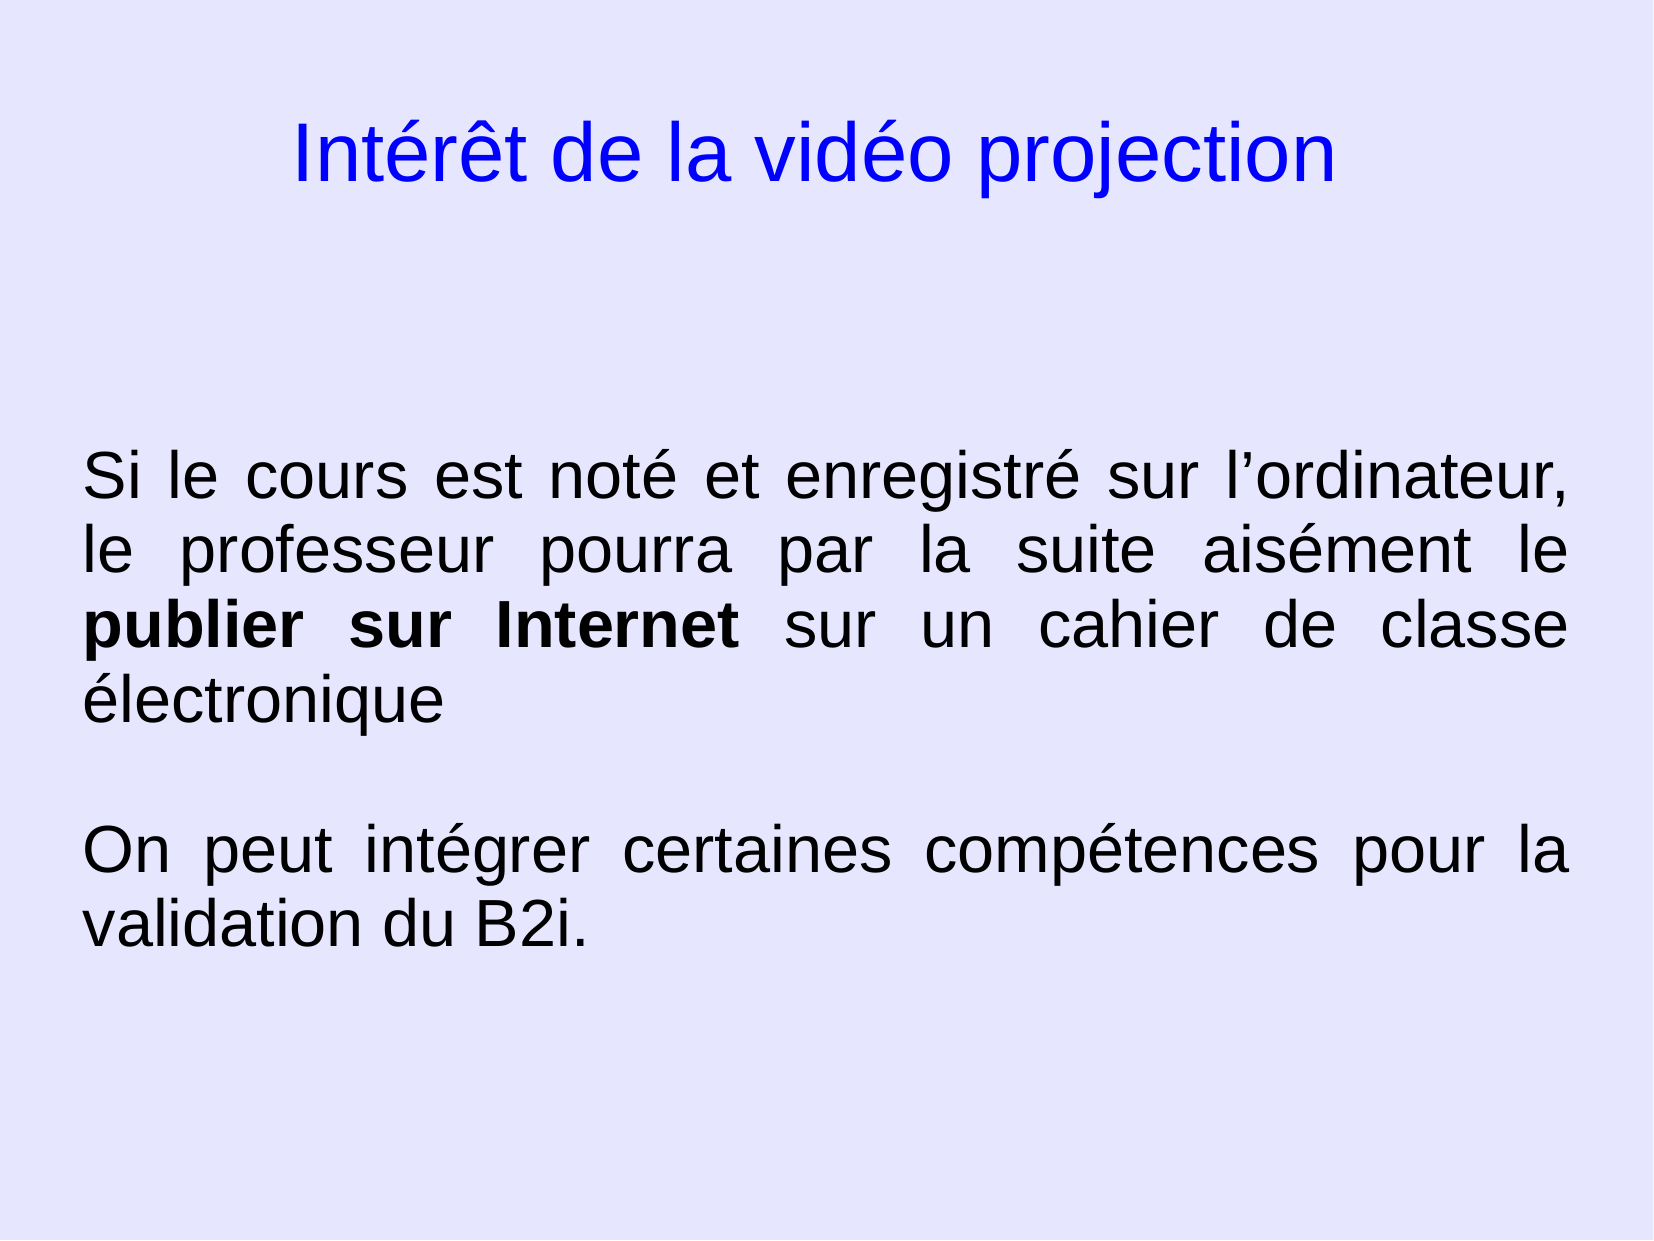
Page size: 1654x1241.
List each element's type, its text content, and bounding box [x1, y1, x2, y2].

title Intérêt de la vidéo projection [82, 56, 1571, 250]
subtitle Si le cours est noté et enregistré sur l’ordinateur, le professeur pourra par la suite aisément le publier sur Internet sur un cahier de classe électronique On peut intégrer certaines compétences pour la validation du B2i. [82, 297, 1571, 1102]
